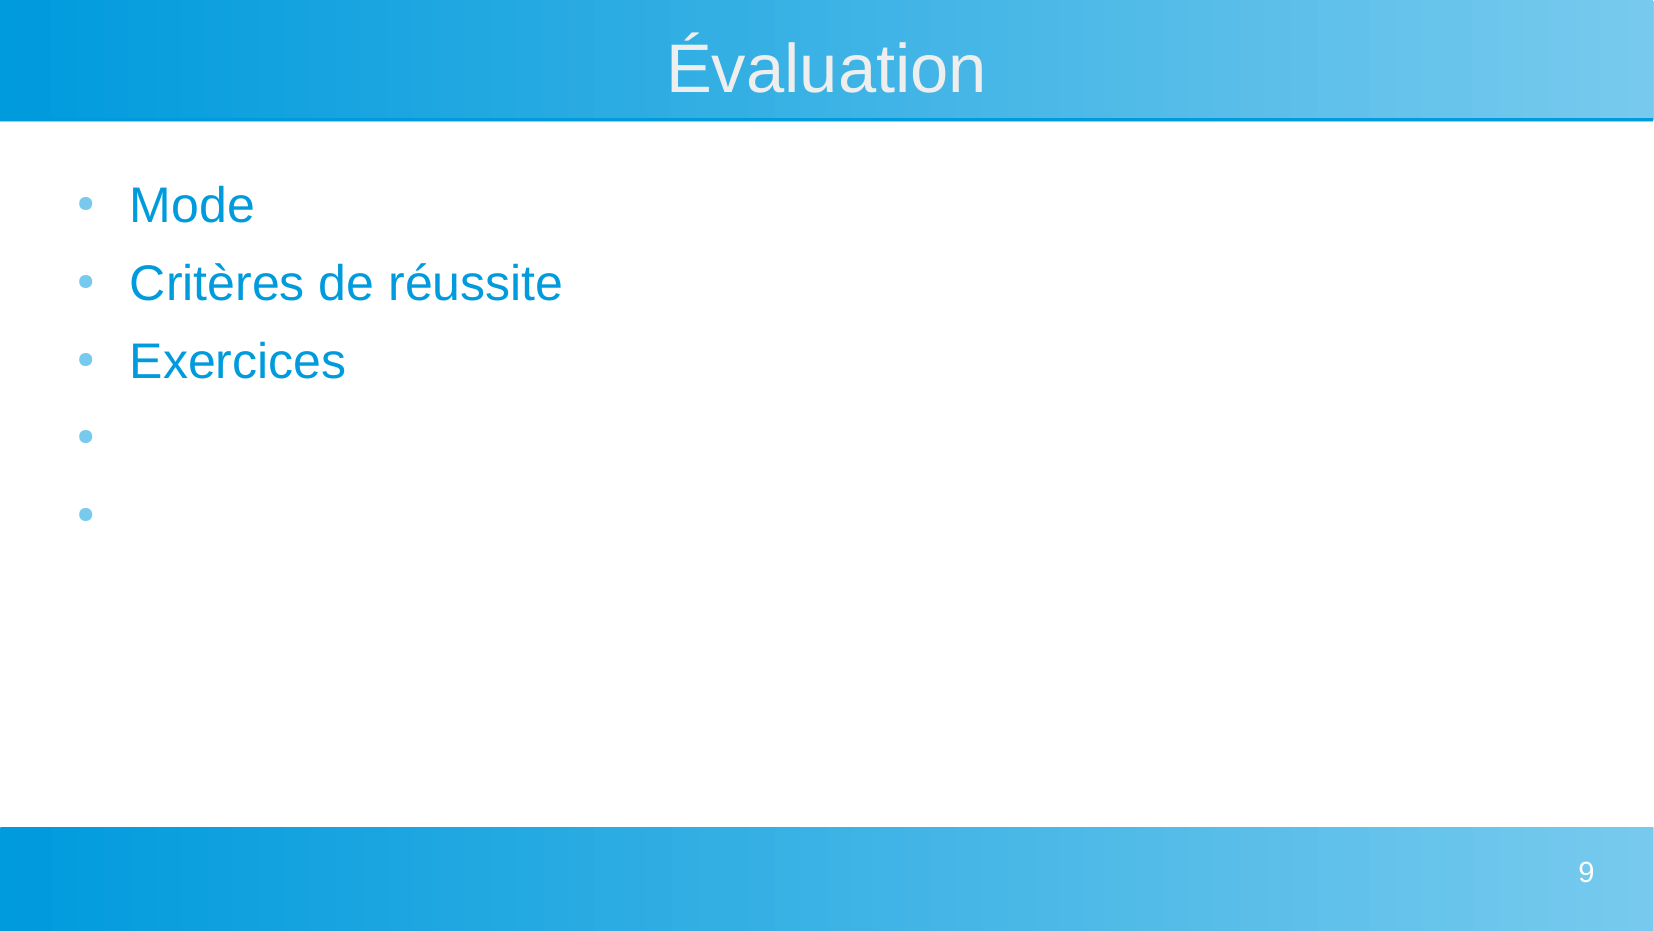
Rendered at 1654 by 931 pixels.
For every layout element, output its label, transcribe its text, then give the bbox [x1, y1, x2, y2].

title Évaluation [59, 29, 1595, 108]
list Mode Critères de réussite Exercices [59, 177, 1595, 768]
